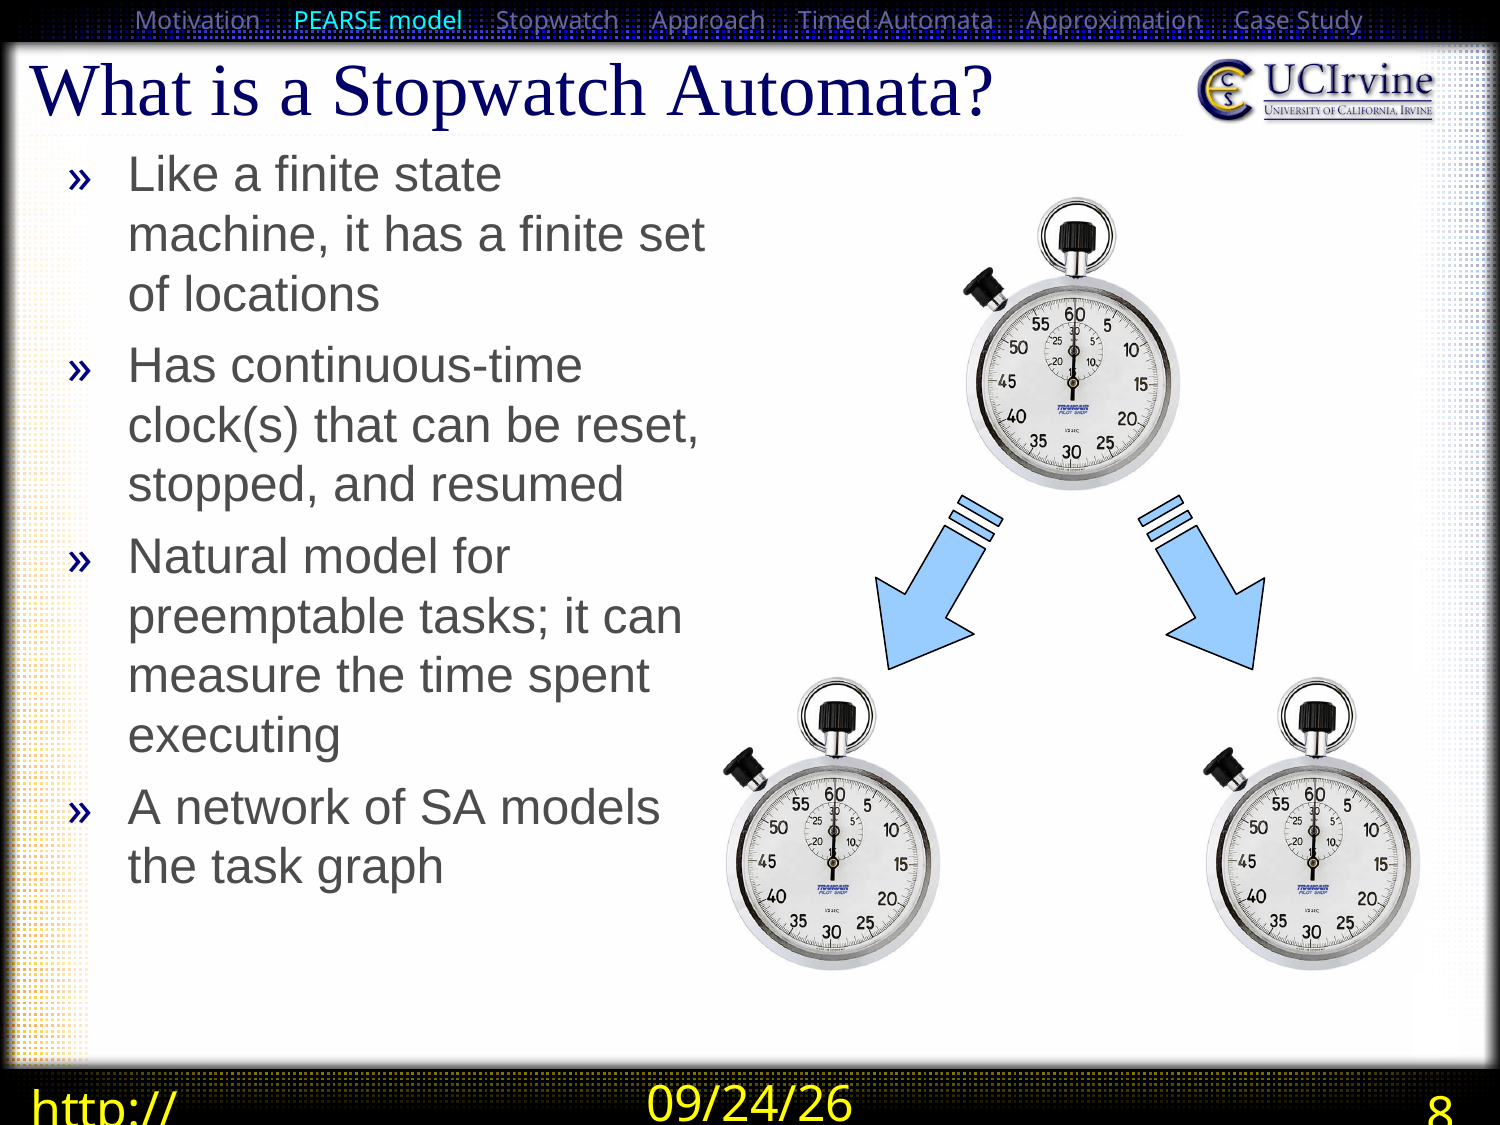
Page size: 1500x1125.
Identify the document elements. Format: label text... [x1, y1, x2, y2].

list Like a finite state machine, it has a finite set of locations Has continuous-time clock(s) that can be reset, stopped, and resumed Natural model for preemptable tasks; it can measure the time spent executing A network of SA models the task graph [52, 135, 734, 1081]
picture [39, 1103, 53, 1125]
text_box [1138, 495, 1184, 527]
title What is a Stopwatch Automata? [15, 35, 1186, 145]
picture [1433, 1115, 1448, 1125]
text_box Motivation PEARSE model Stopwatch Approach Timed Automata Approximation Case Study [14, 4, 1485, 35]
text_box [875, 525, 986, 670]
text_box [1147, 510, 1193, 542]
text_box [957, 495, 1003, 527]
picture [1434, 1099, 1447, 1111]
text_box [949, 510, 995, 542]
picture [0, 0, 1500, 1125]
picture [105, 1103, 119, 1124]
text_box [1155, 525, 1265, 670]
